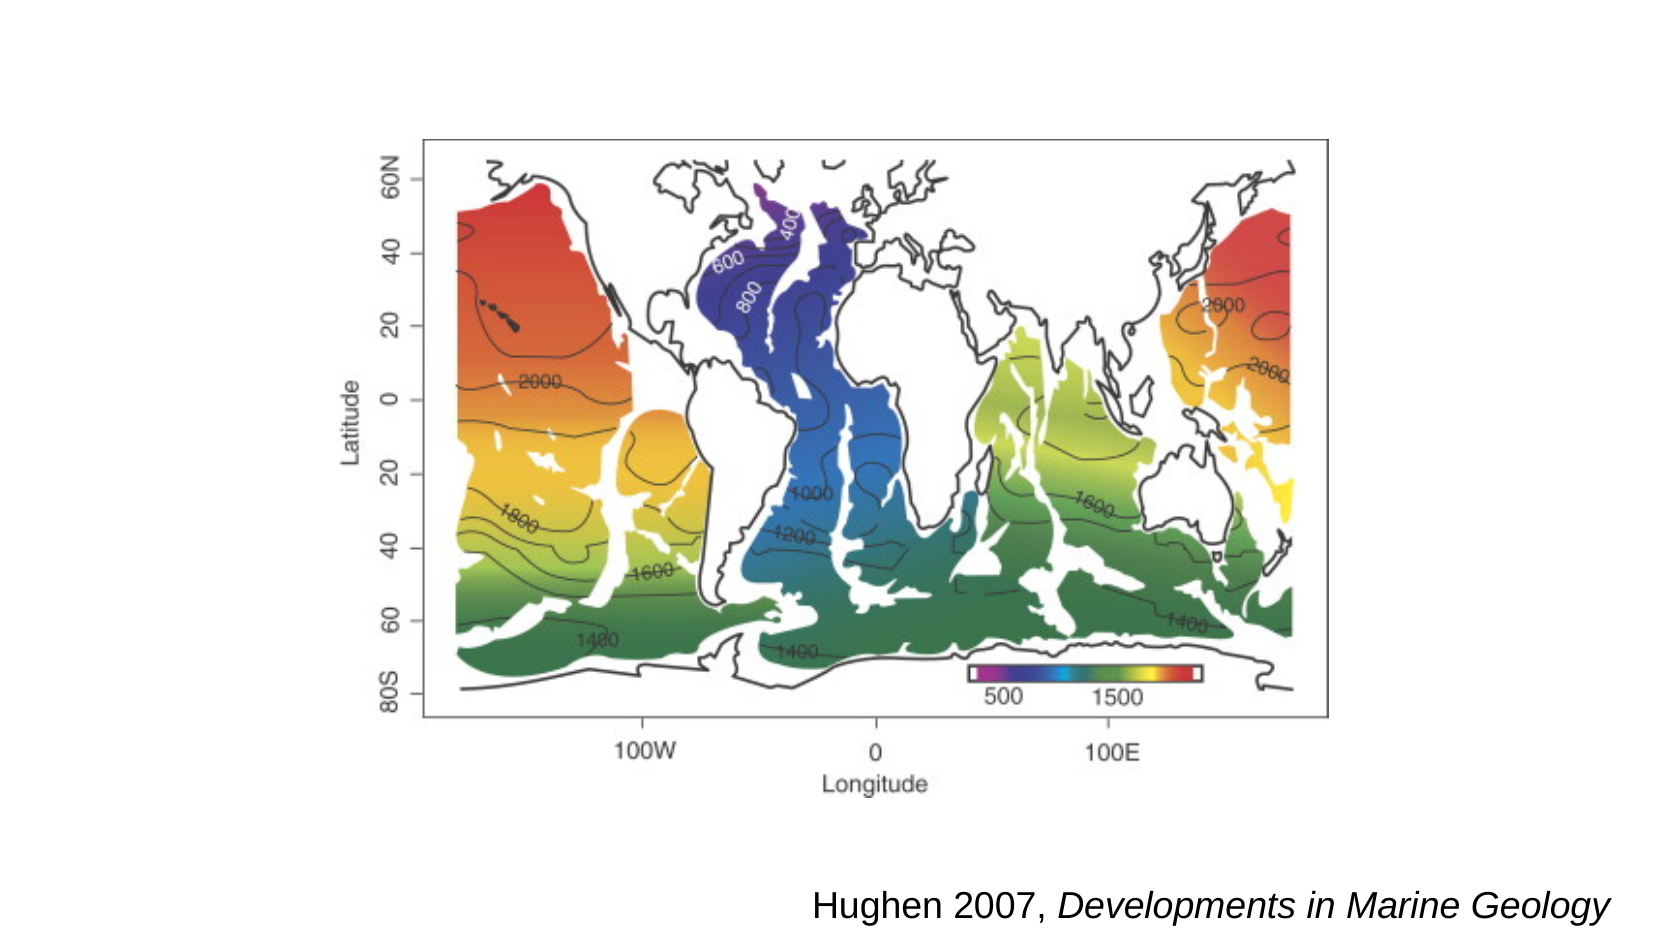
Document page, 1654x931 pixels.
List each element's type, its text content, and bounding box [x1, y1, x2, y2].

picture [336, 139, 1329, 798]
text_box Hughen 2007, Developments in Marine Geology [797, 873, 1625, 931]
